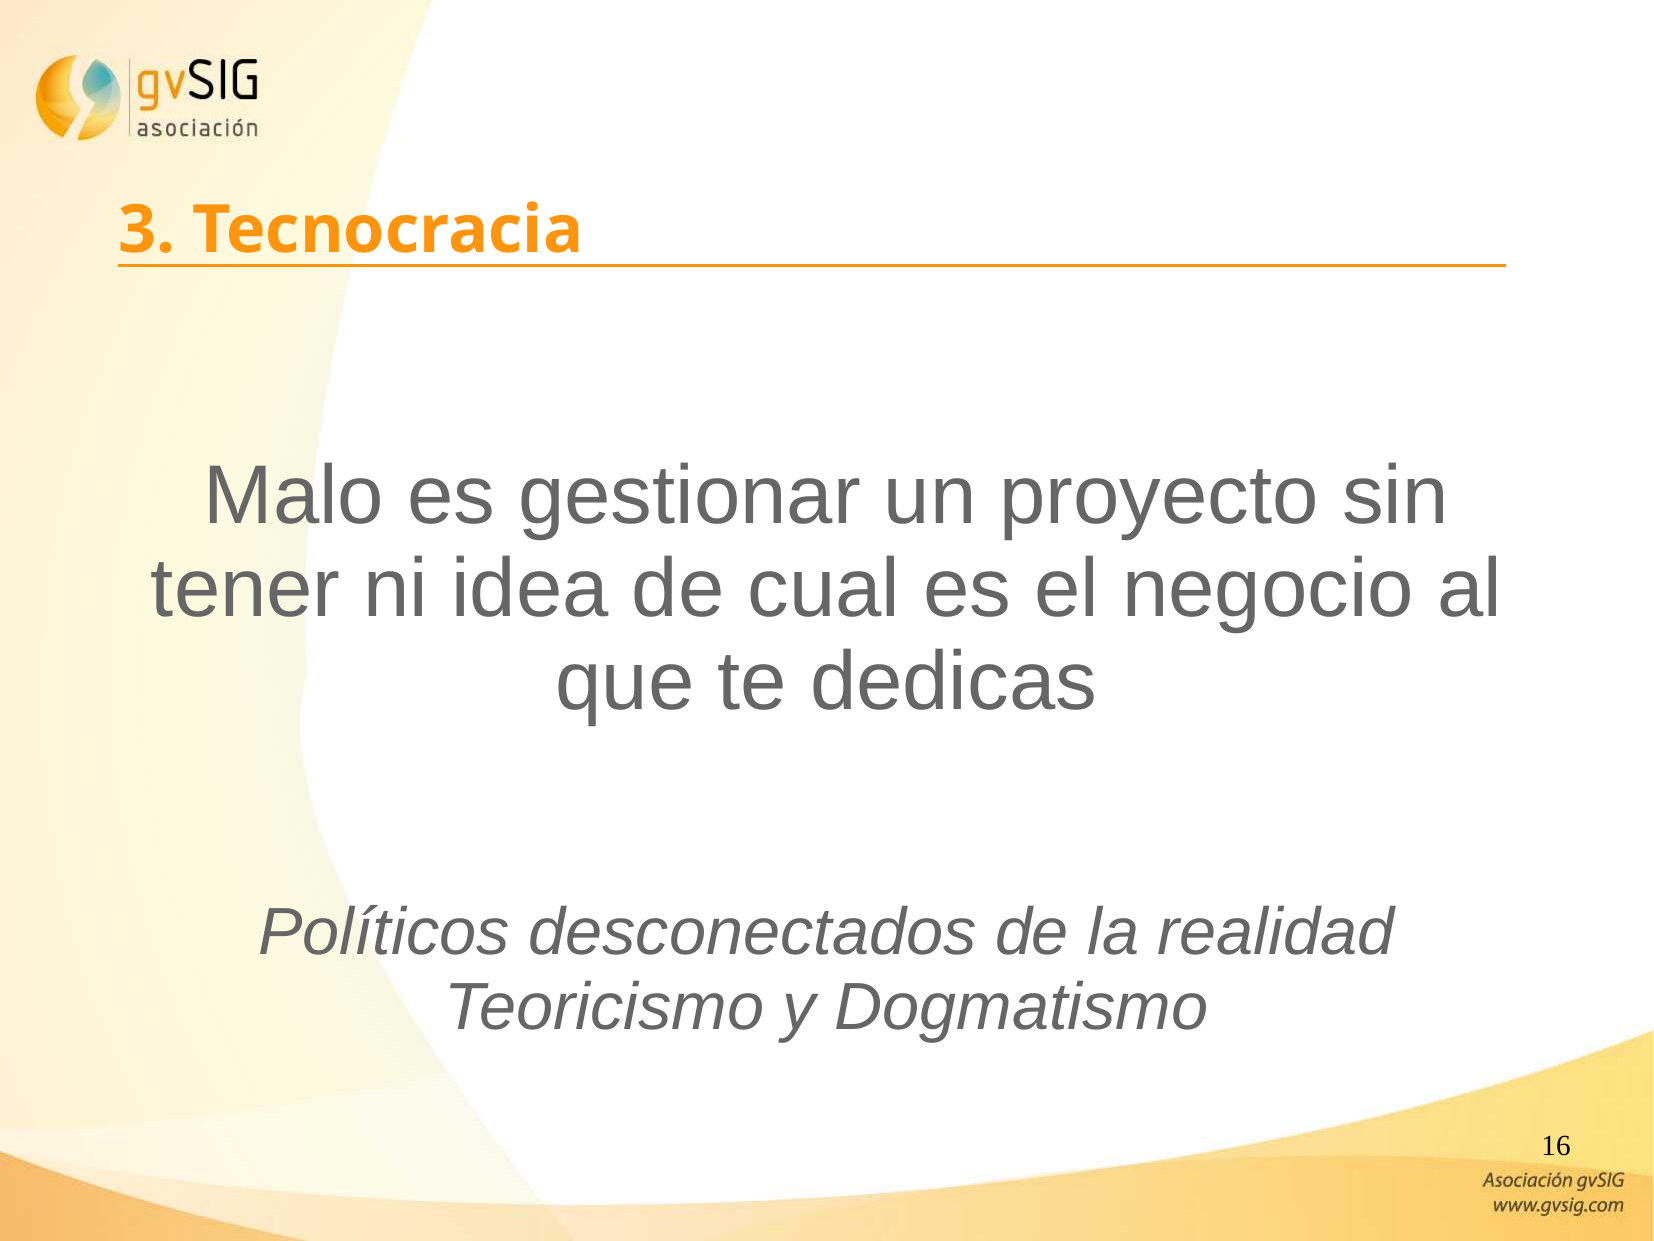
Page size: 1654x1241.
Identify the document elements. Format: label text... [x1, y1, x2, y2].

picture [0, 0, 1654, 1241]
text_box Malo es gestionar un proyecto sin tener ni idea de cual es el negocio al que te dedicas Políticos desconectados de la realidad Teoricismo y Dogmatismo [118, 440, 1536, 1192]
title 3. Tecnocracia [118, 177, 1607, 276]
